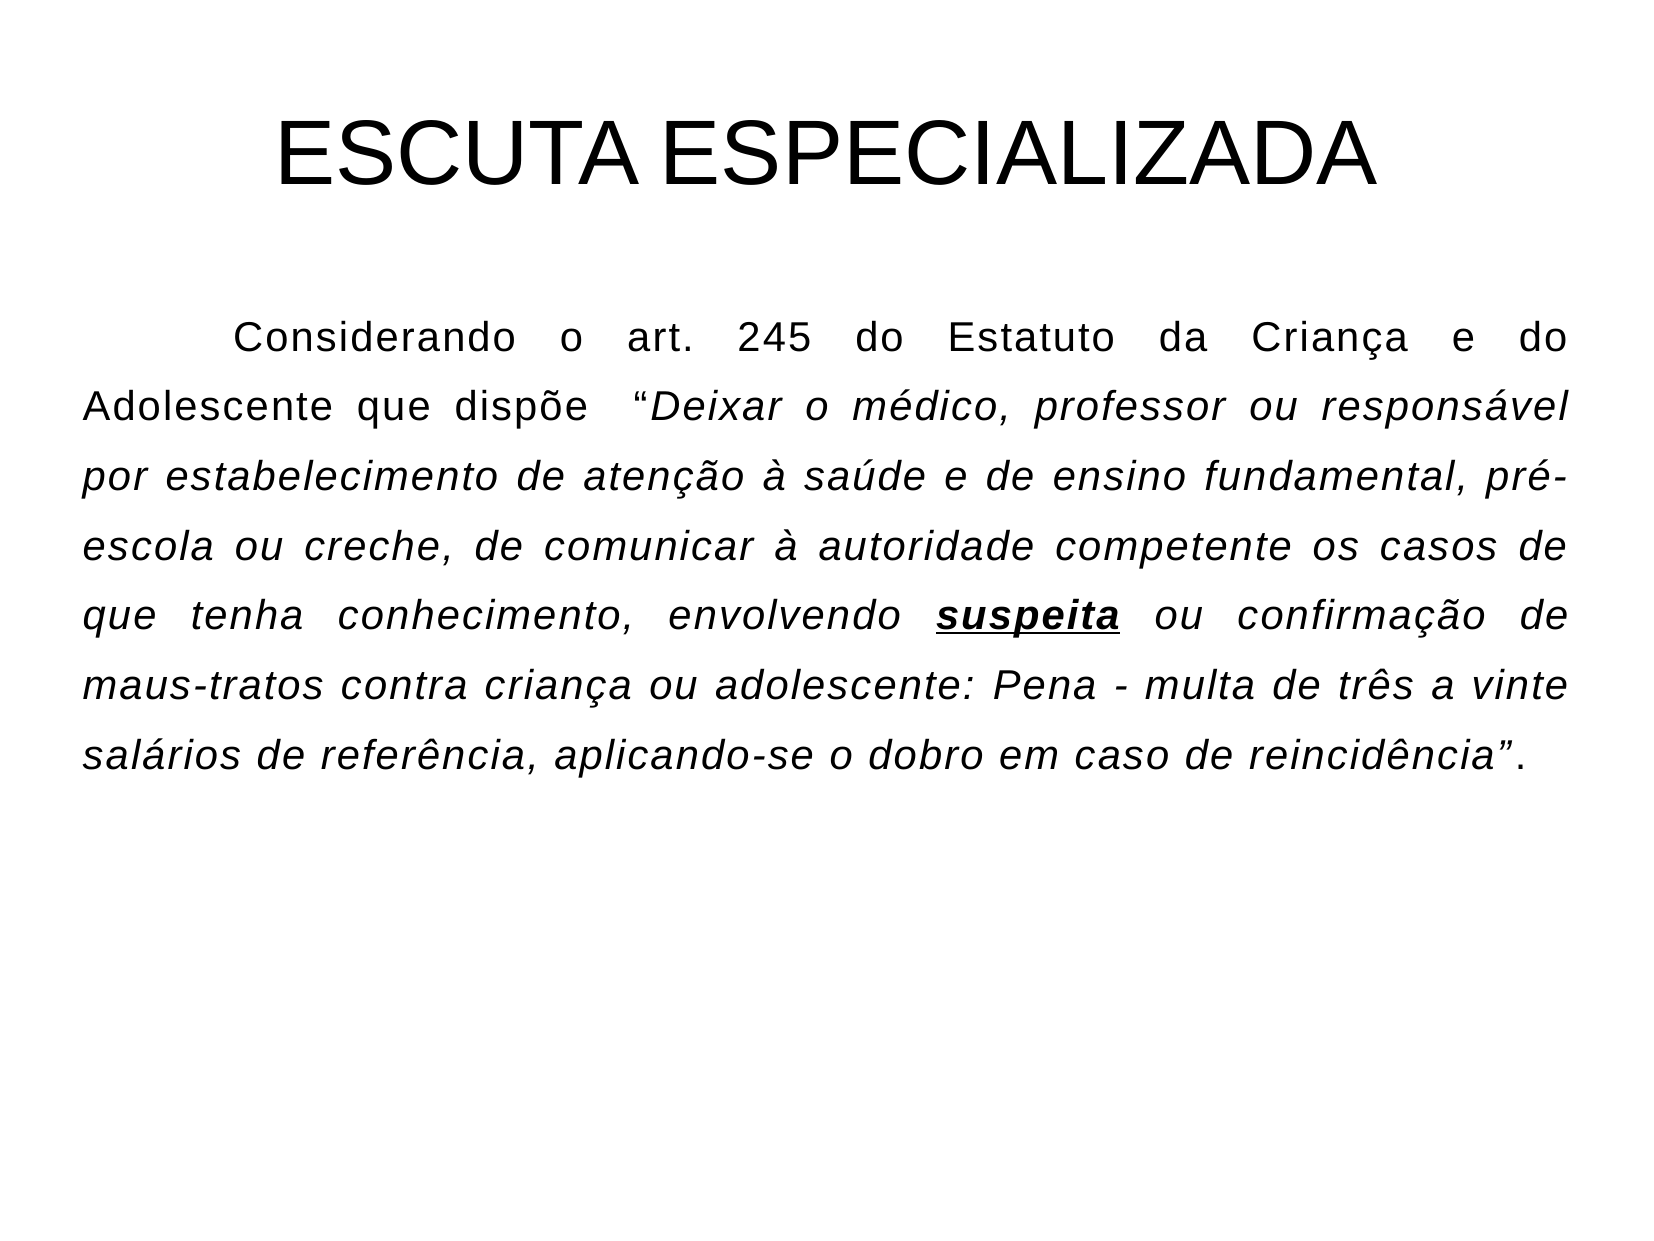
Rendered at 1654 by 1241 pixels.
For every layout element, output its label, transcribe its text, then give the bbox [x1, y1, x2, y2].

title ESCUTA ESPECIALIZADA [82, 49, 1571, 257]
list Considerando o art. 245 do Estatuto da Criança e do Adolescente que dispõe “Deixar o médico, professor ou responsável por estabelecimento de atenção à saúde e de ensino fundamental, pré-escola ou creche, de comunicar à autoridade competente os casos de que tenha conhecimento, envolvendo suspeita ou confirmação de maus-tratos contra criança ou adolescente: Pena - multa de três a vinte salários de referência, aplicando-se o dobro em caso de reincidência”. [82, 290, 1571, 1010]
